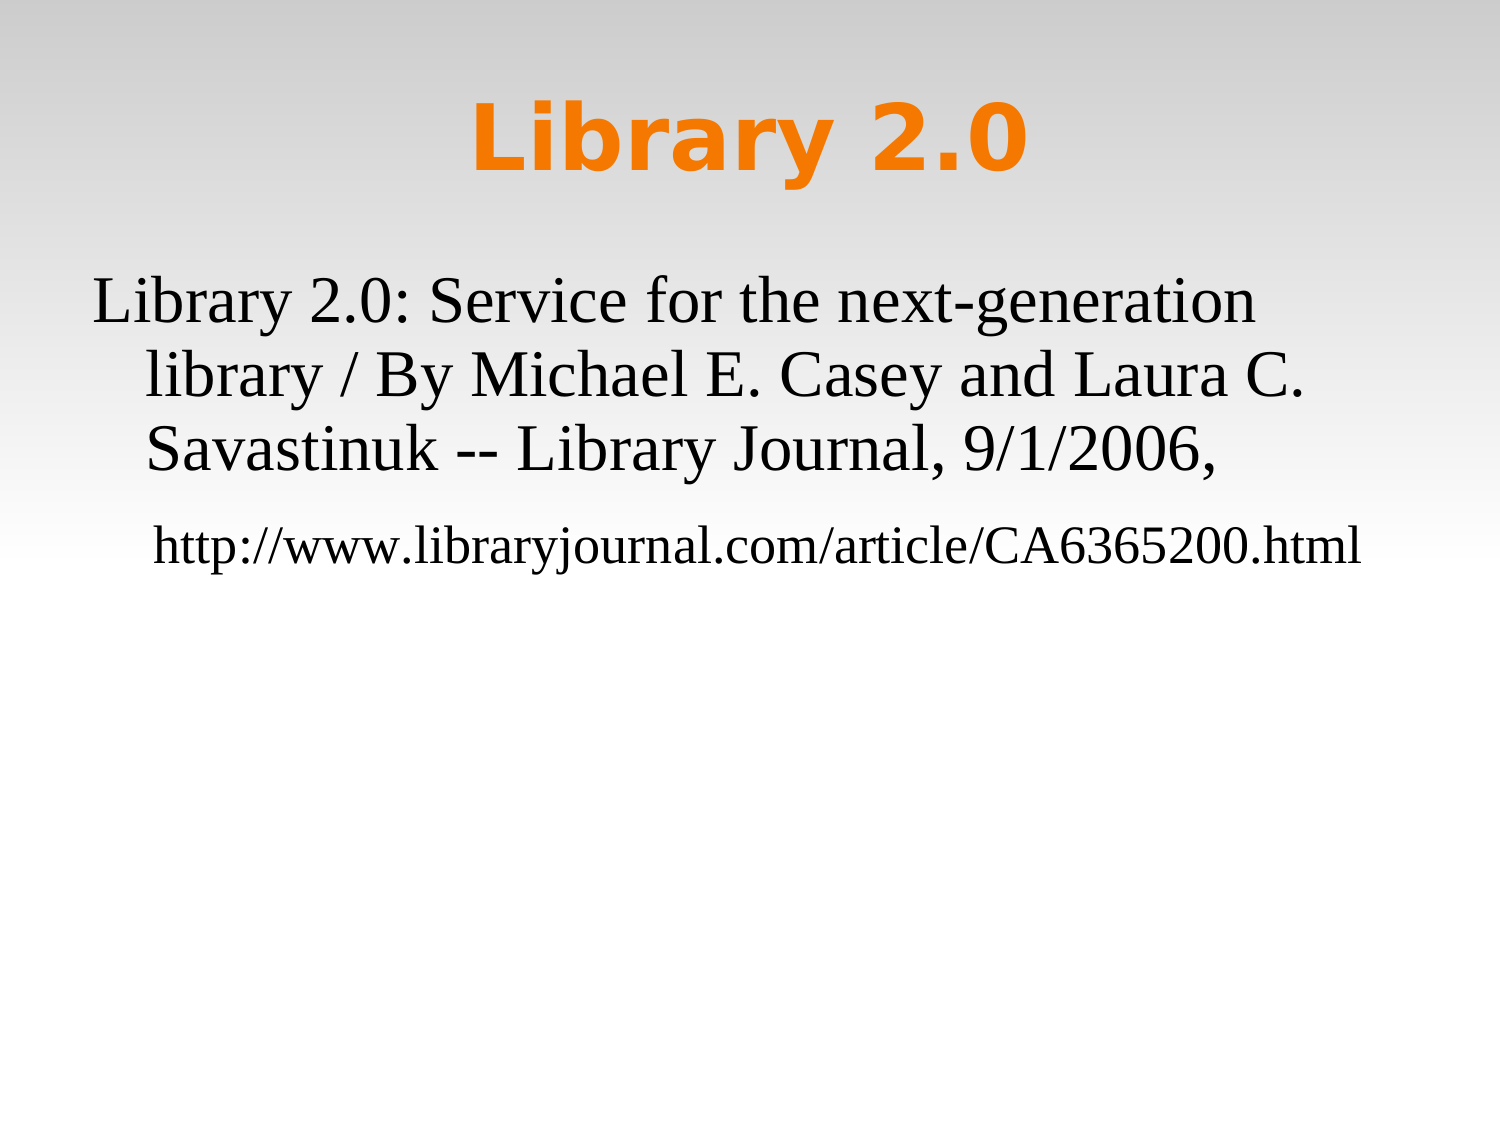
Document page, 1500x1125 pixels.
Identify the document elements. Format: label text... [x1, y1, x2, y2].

title Library 2.0 [75, 44, 1425, 233]
list Library 2.0: Service for the next-generation library / By Michael E. Casey and Laura C. Savastinuk -- Library Journal, 9/1/2006, http://www.libraryjournal.com/article/CA6365200.html [75, 263, 1425, 1006]
